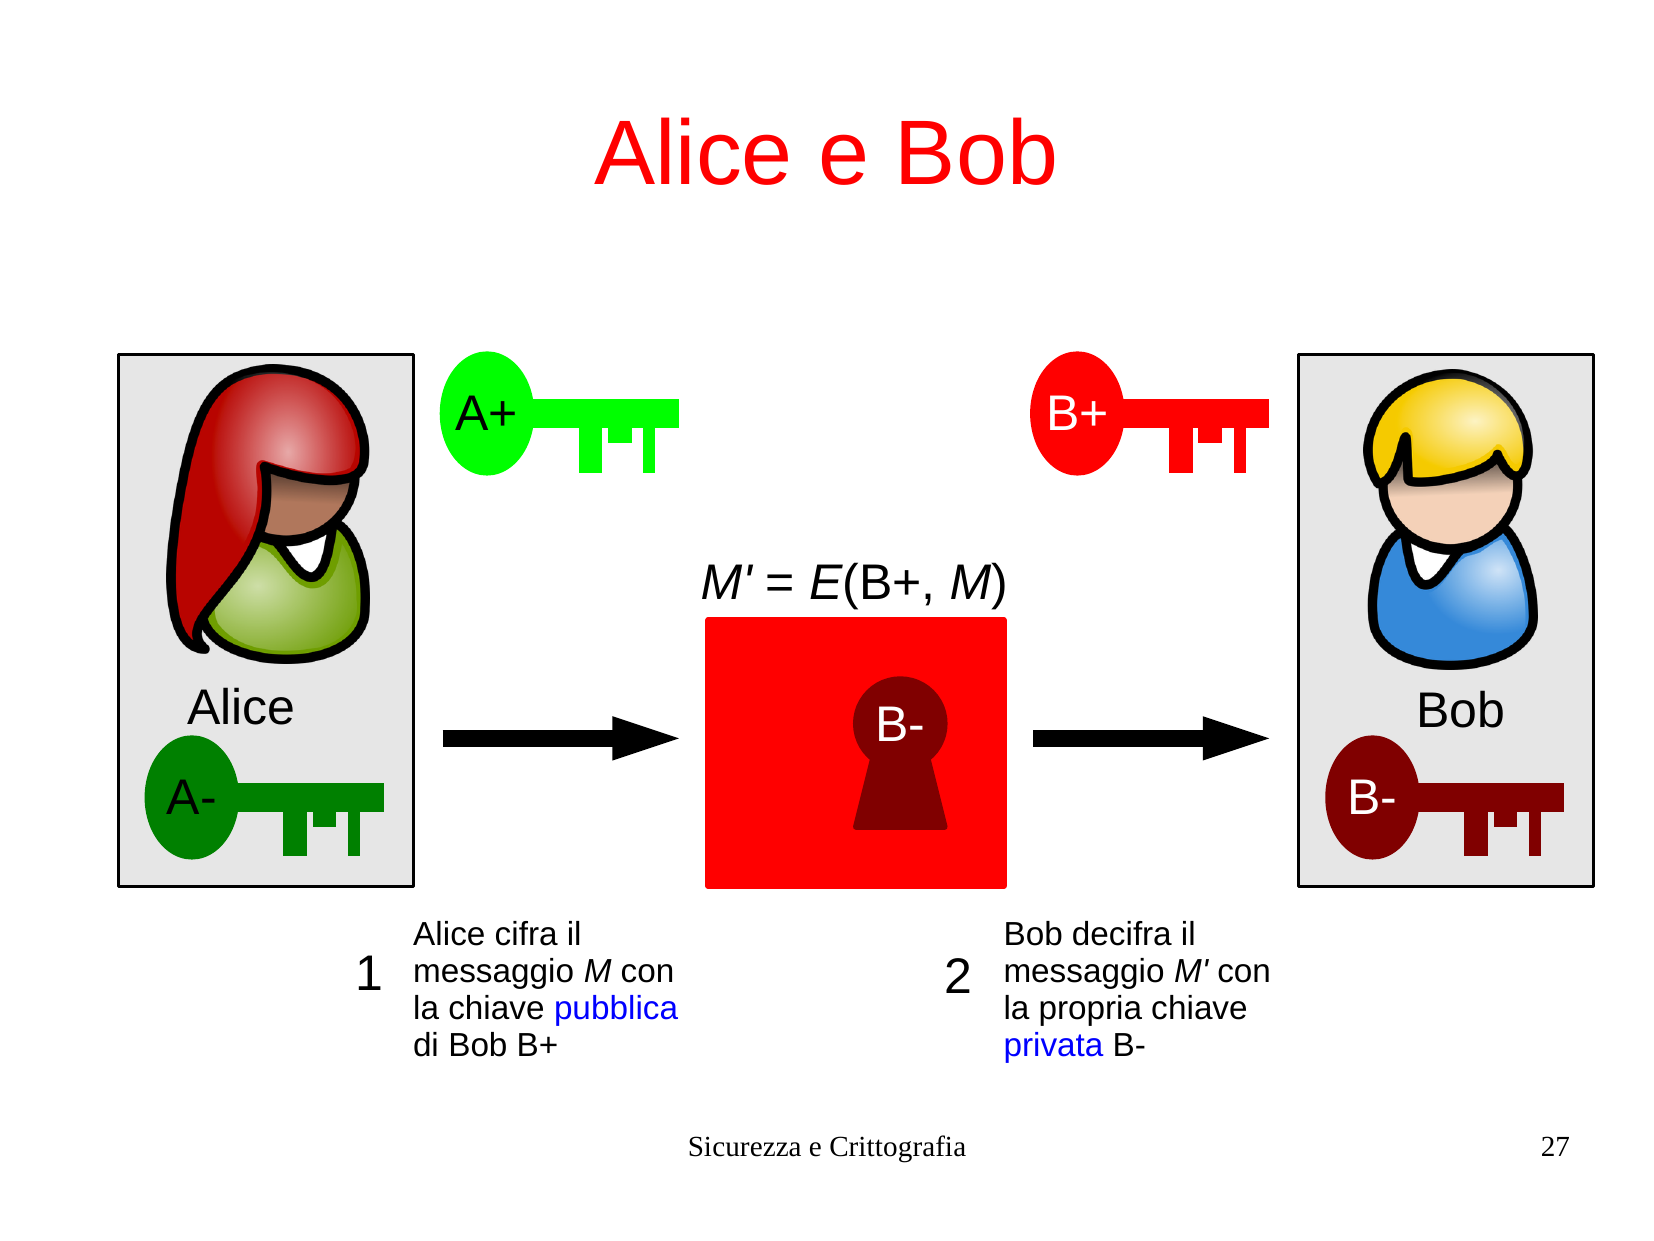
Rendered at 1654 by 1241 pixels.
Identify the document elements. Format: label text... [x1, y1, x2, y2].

picture [166, 364, 370, 664]
text_box Alice cifra il messaggio M con la chiave pubblica di Bob B+ [413, 915, 709, 1066]
text_box A- [147, 738, 237, 857]
text_box B- [856, 679, 945, 768]
text_box Bob decifra il messaggio M' con la propria chiave privata B- [1003, 915, 1299, 1066]
text_box A+ [442, 354, 532, 473]
text_box Bob [1416, 682, 1506, 739]
text_box B+ [1033, 354, 1122, 473]
text_box Alice [187, 679, 296, 736]
title Alice e Bob [82, 49, 1571, 257]
picture [1363, 369, 1538, 670]
text_box 1 [355, 945, 384, 1002]
text_box [1298, 354, 1594, 887]
text_box B- [1328, 738, 1417, 857]
text_box M' = E(B+, M) [700, 554, 1009, 611]
text_box [708, 620, 1004, 887]
text_box 2 [944, 947, 974, 1005]
text_box [118, 354, 414, 887]
